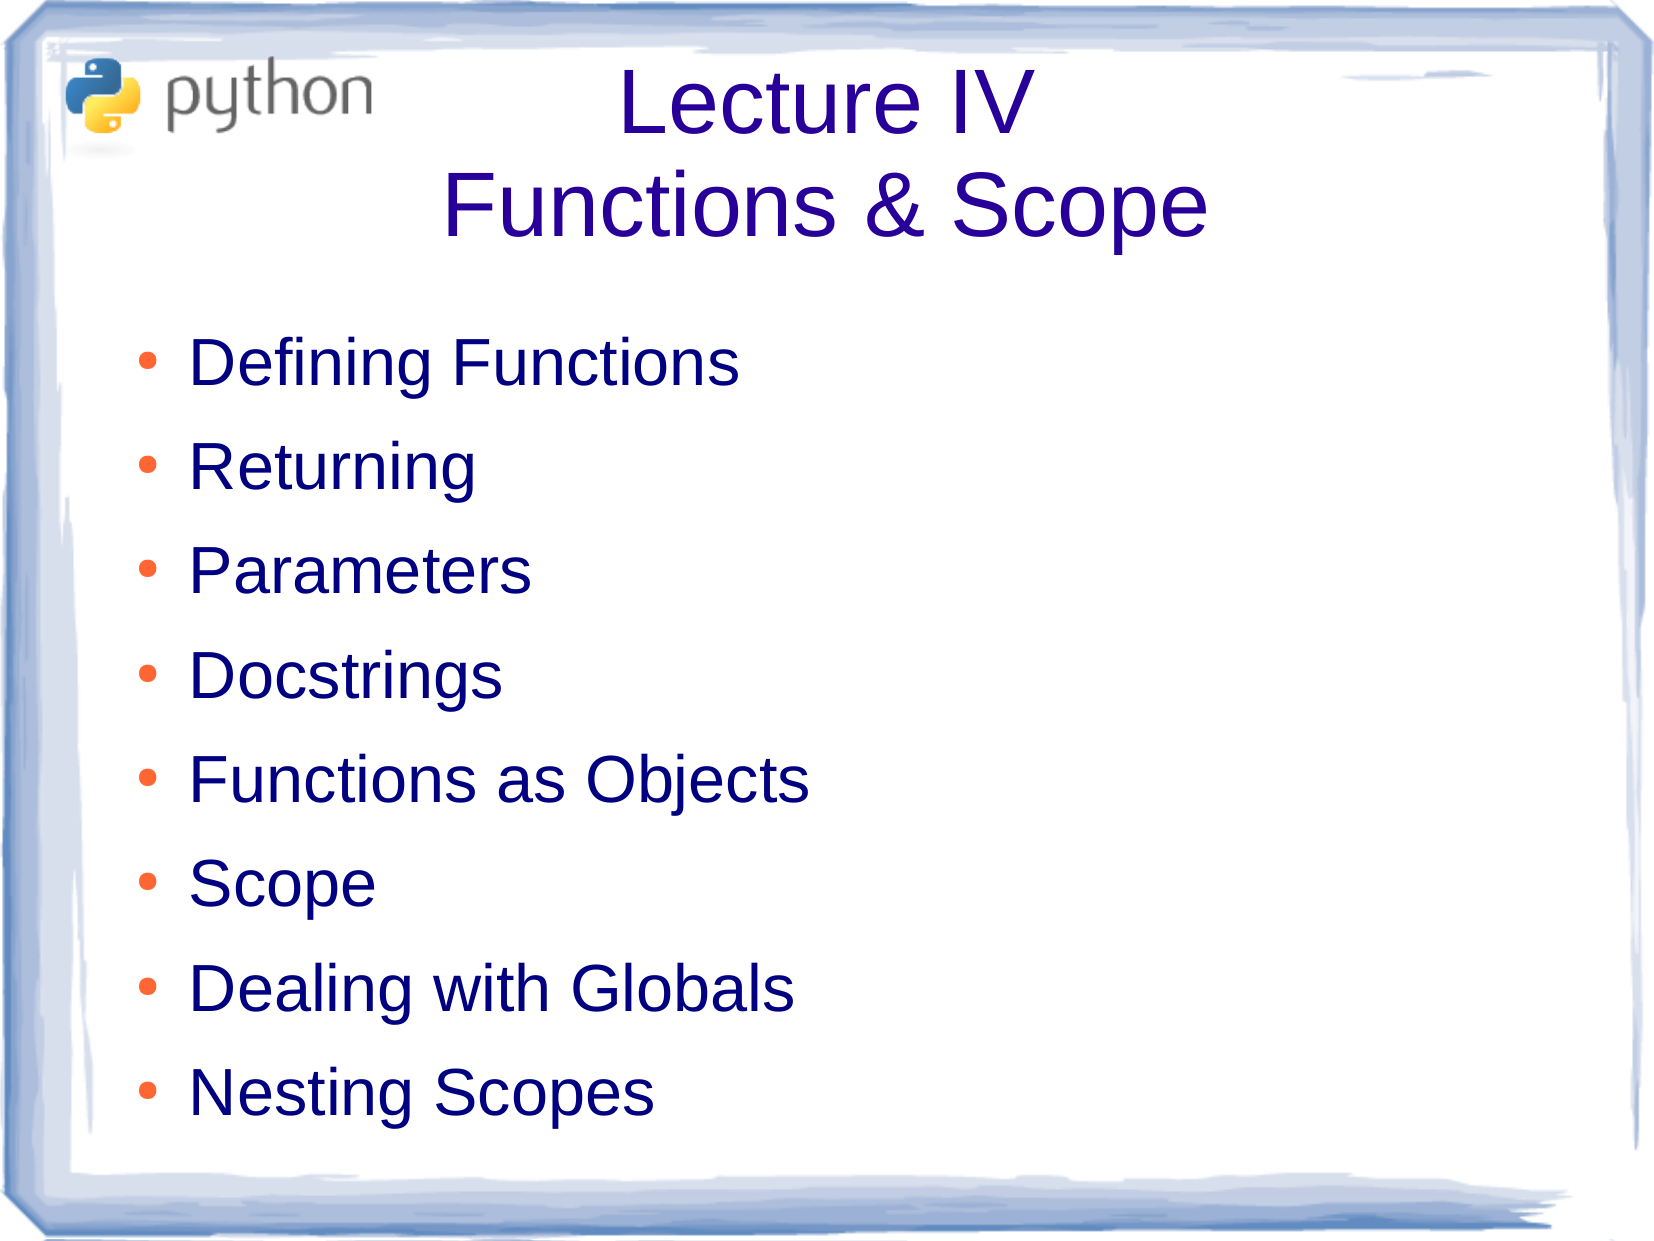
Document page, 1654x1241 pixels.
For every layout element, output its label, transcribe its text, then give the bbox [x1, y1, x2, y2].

list Defining Functions Returning Parameters Docstrings Functions as Objects Scope Dealing with Globals Nesting Scopes [118, 324, 1571, 1130]
picture [0, 0, 1654, 1241]
title Lecture IV Functions & Scope [82, 49, 1571, 257]
